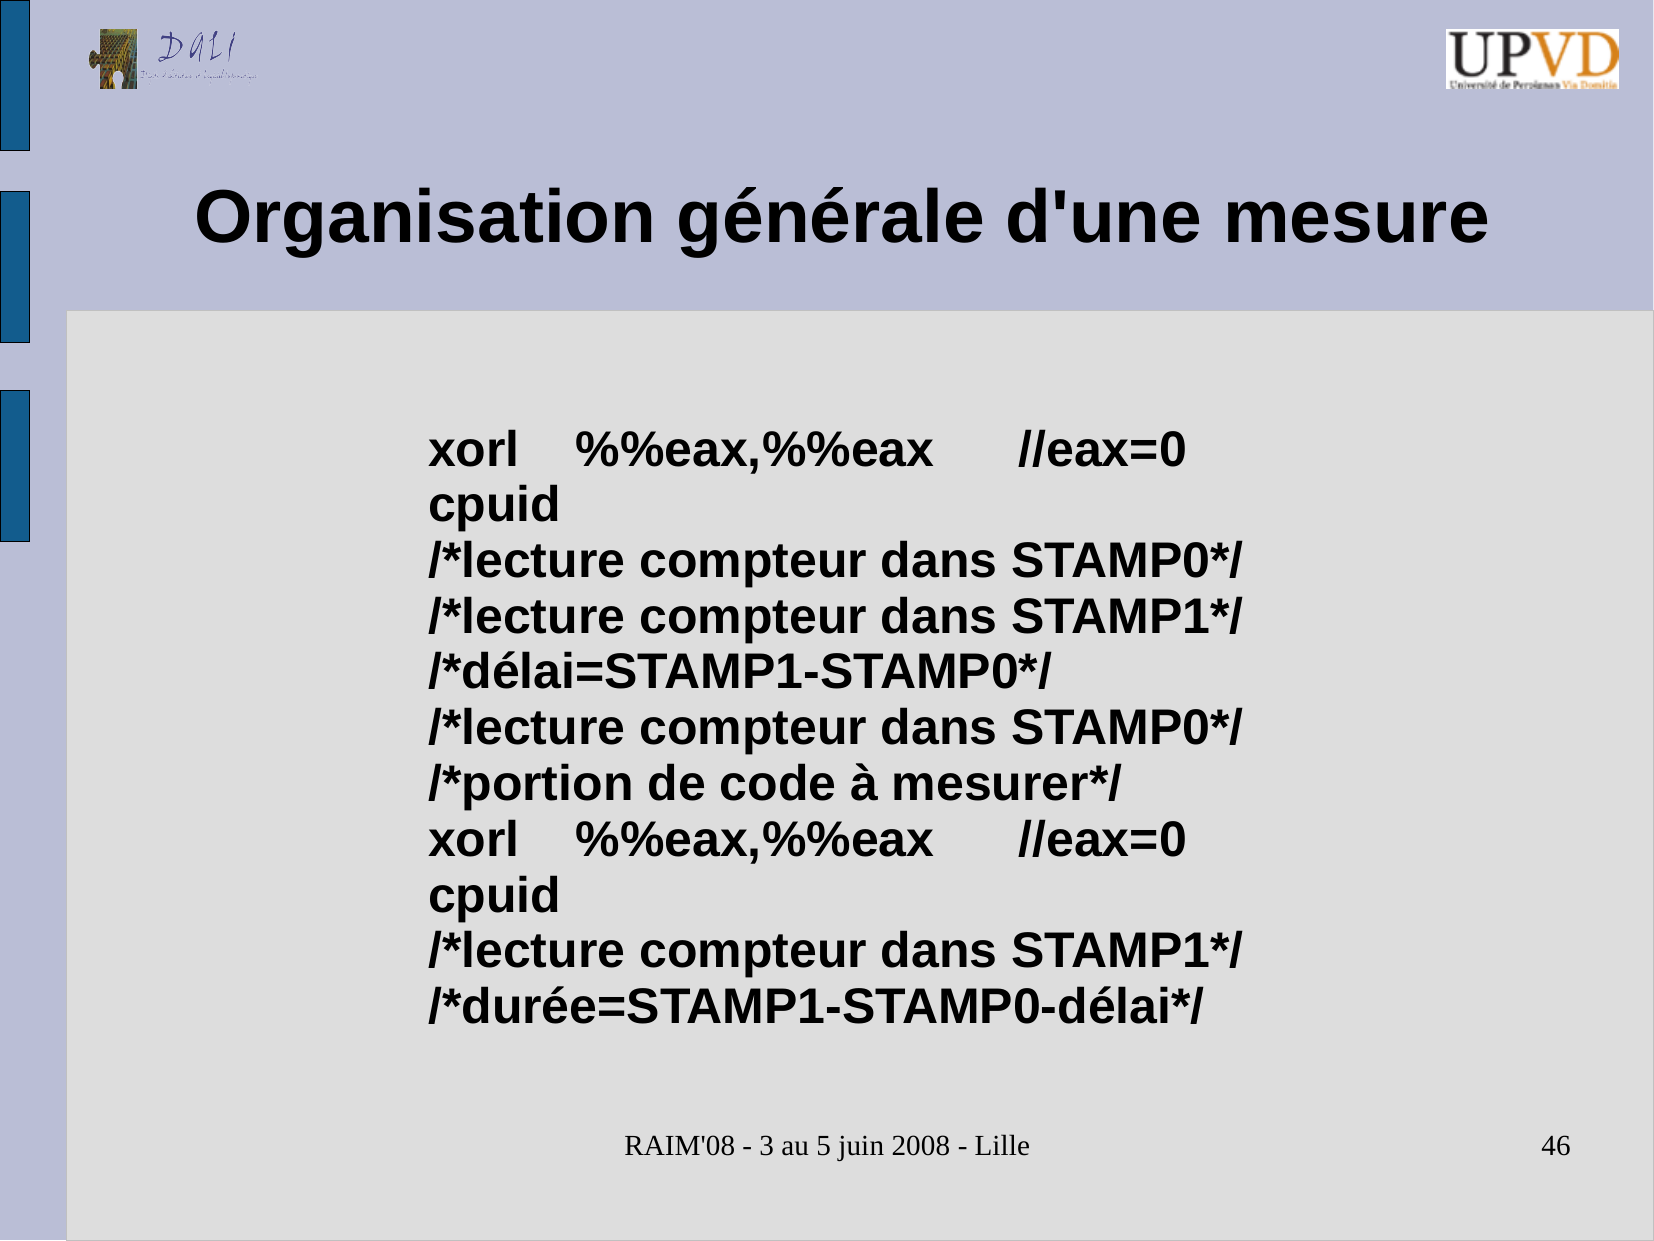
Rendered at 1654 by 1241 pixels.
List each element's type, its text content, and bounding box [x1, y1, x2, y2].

text_box Organisation générale d'une mesure [179, 166, 1506, 266]
text_box xorl %%eax,%%eax //eax=0 cpuid /*lecture compteur dans STAMP0*/ /*lecture compteur dans STAMP1*/ /*délai=STAMP1-STAMP0*/ /*lecture compteur dans STAMP0*/ /*portion de code à mesurer*/ xorl %%eax,%%eax //eax=0 cpuid /*lecture compteur dans STAMP1*/ /*durée=STAMP1-STAMP0-délai*/ [413, 413, 1260, 1056]
picture [1446, 29, 1619, 89]
picture [88, 29, 261, 89]
